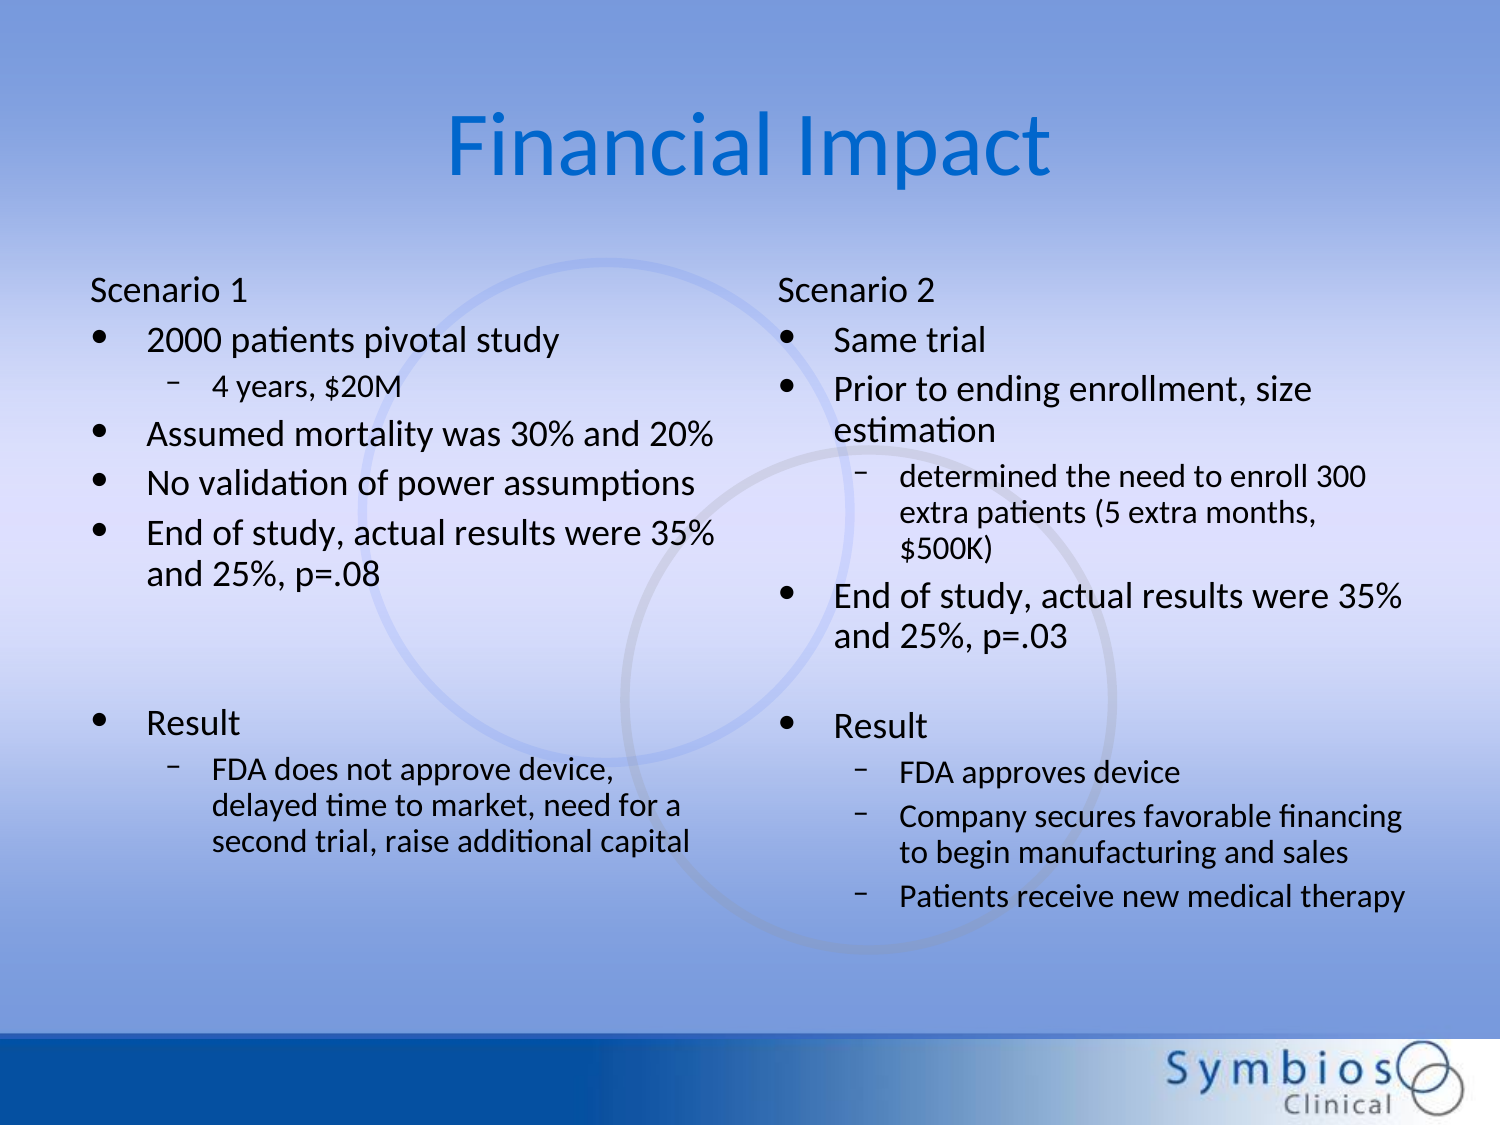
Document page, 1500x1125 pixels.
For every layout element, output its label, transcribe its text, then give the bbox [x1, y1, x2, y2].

list Scenario 1 2000 patients pivotal study 4 years, $20M Assumed mortality was 30% and 20% No validation of power assumptions End of study, actual results were 35% and 25%, p=.08 Result FDA does not approve device, delayed time to market, need for a second trial, raise additional capital [75, 262, 738, 1038]
title Financial Impact [75, 45, 1426, 233]
list Scenario 2 Same trial Prior to ending enrollment, size estimation determined the need to enroll 300 extra patients (5 extra months, $500K) End of study, actual results were 35% and 25%, p=.03 Result FDA approves device Company secures favorable financing to begin manufacturing and sales Patients receive new medical therapy [762, 262, 1426, 1042]
picture [0, 0, 1500, 1125]
